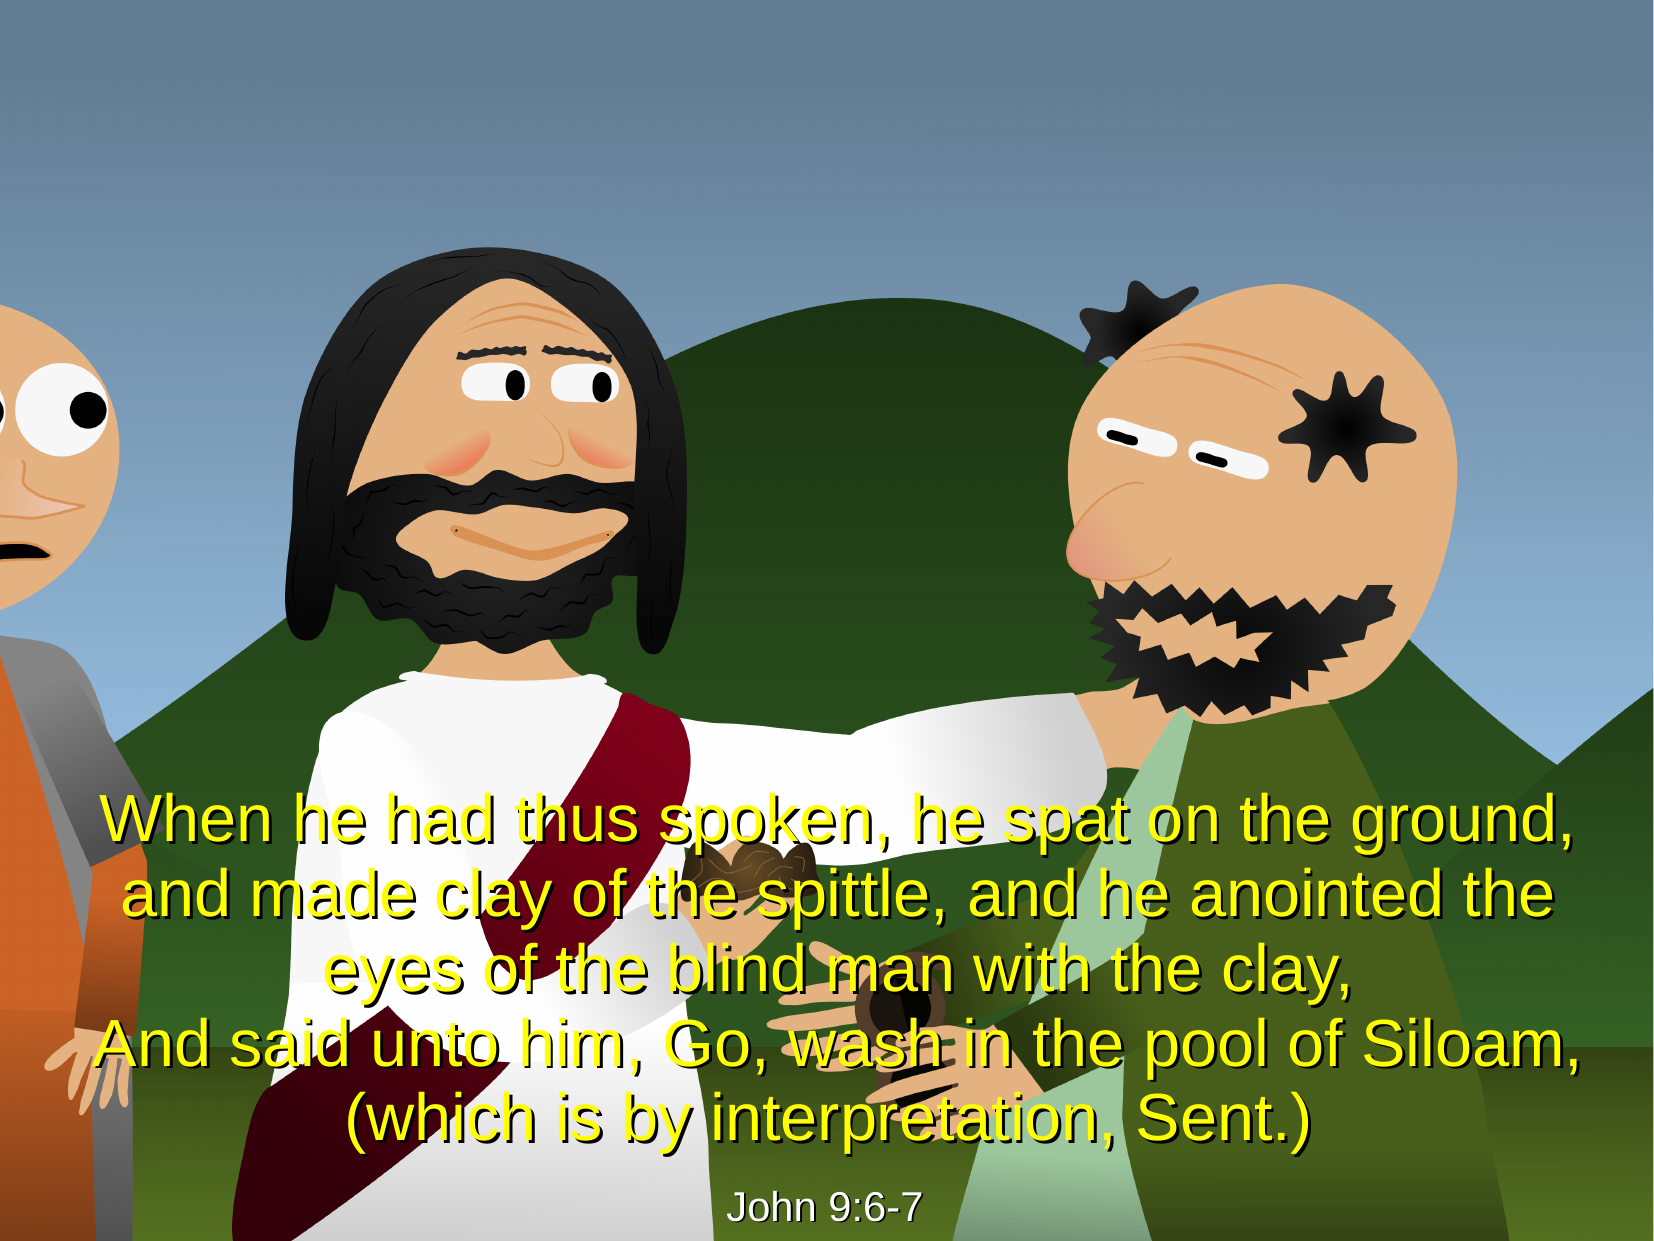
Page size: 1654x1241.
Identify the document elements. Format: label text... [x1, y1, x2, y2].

picture [0, 0, 1654, 1241]
text_box John 9:6-7 [37, 1175, 1613, 1238]
text_box When he had thus spoken, he spat on the ground, and made clay of the spittle, and he anointed the eyes of the blind man with the clay, And said unto him, Go, wash in the pool of Siloam, (which is by interpretation, Sent.) [37, 773, 1640, 1163]
